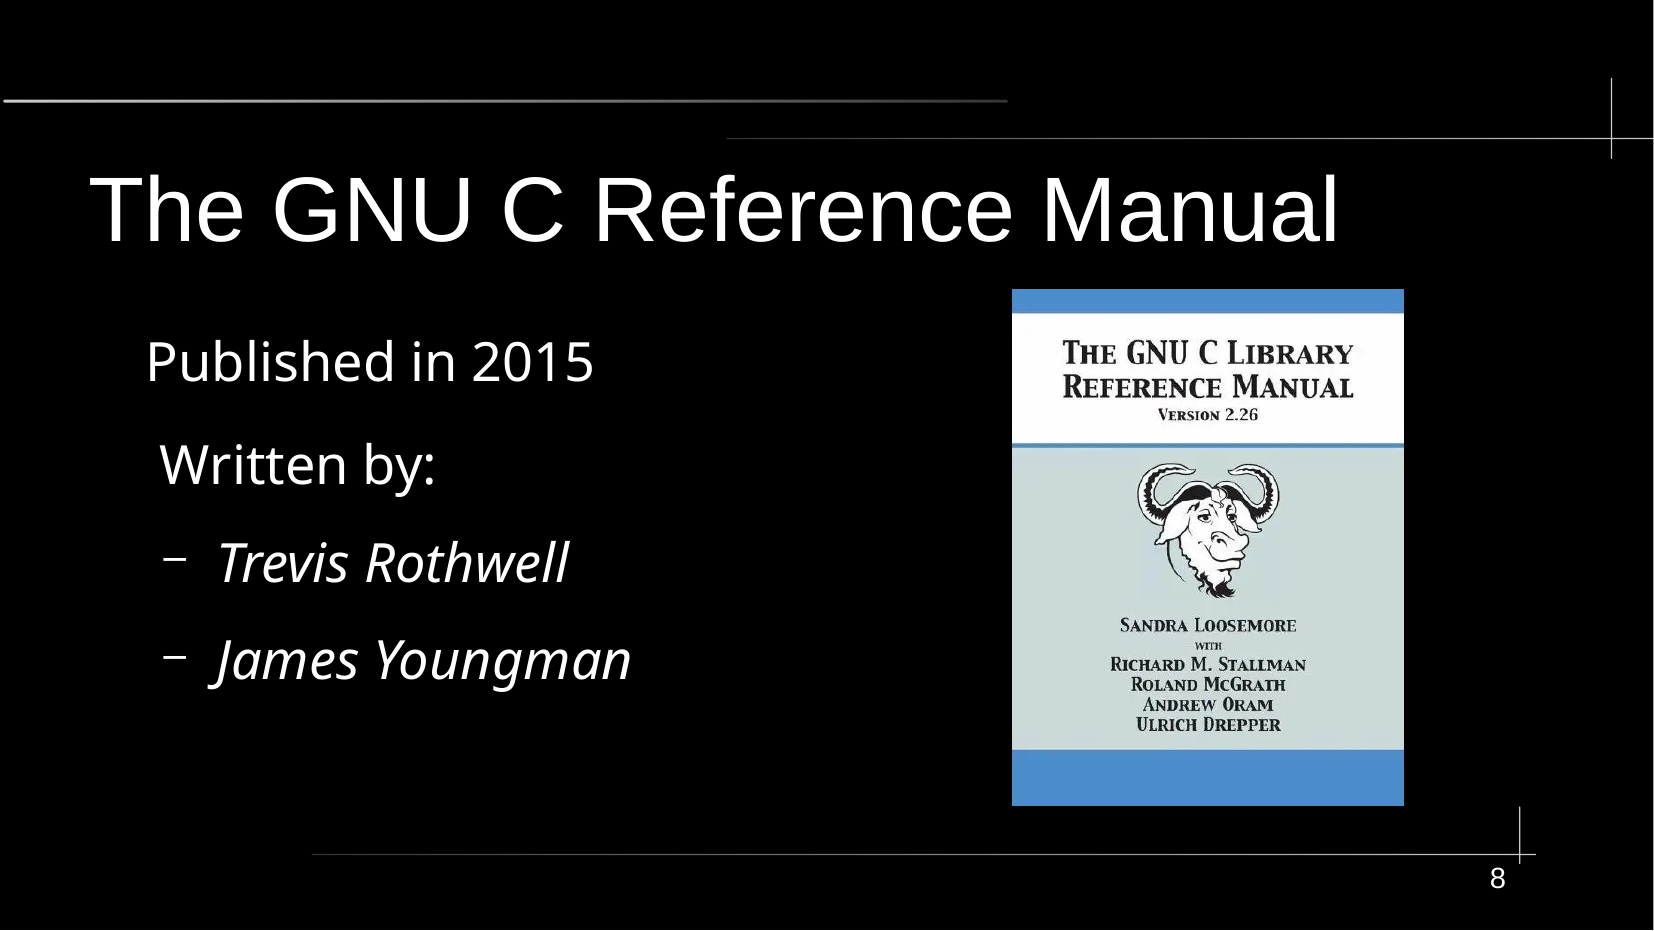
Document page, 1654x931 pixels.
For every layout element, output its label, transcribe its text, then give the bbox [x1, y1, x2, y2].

title The GNU C Reference Manual [88, 156, 1654, 263]
picture [1012, 289, 1404, 806]
list Published in 2015 Written by: Trevis Rothwell James Youngman [75, 323, 976, 863]
